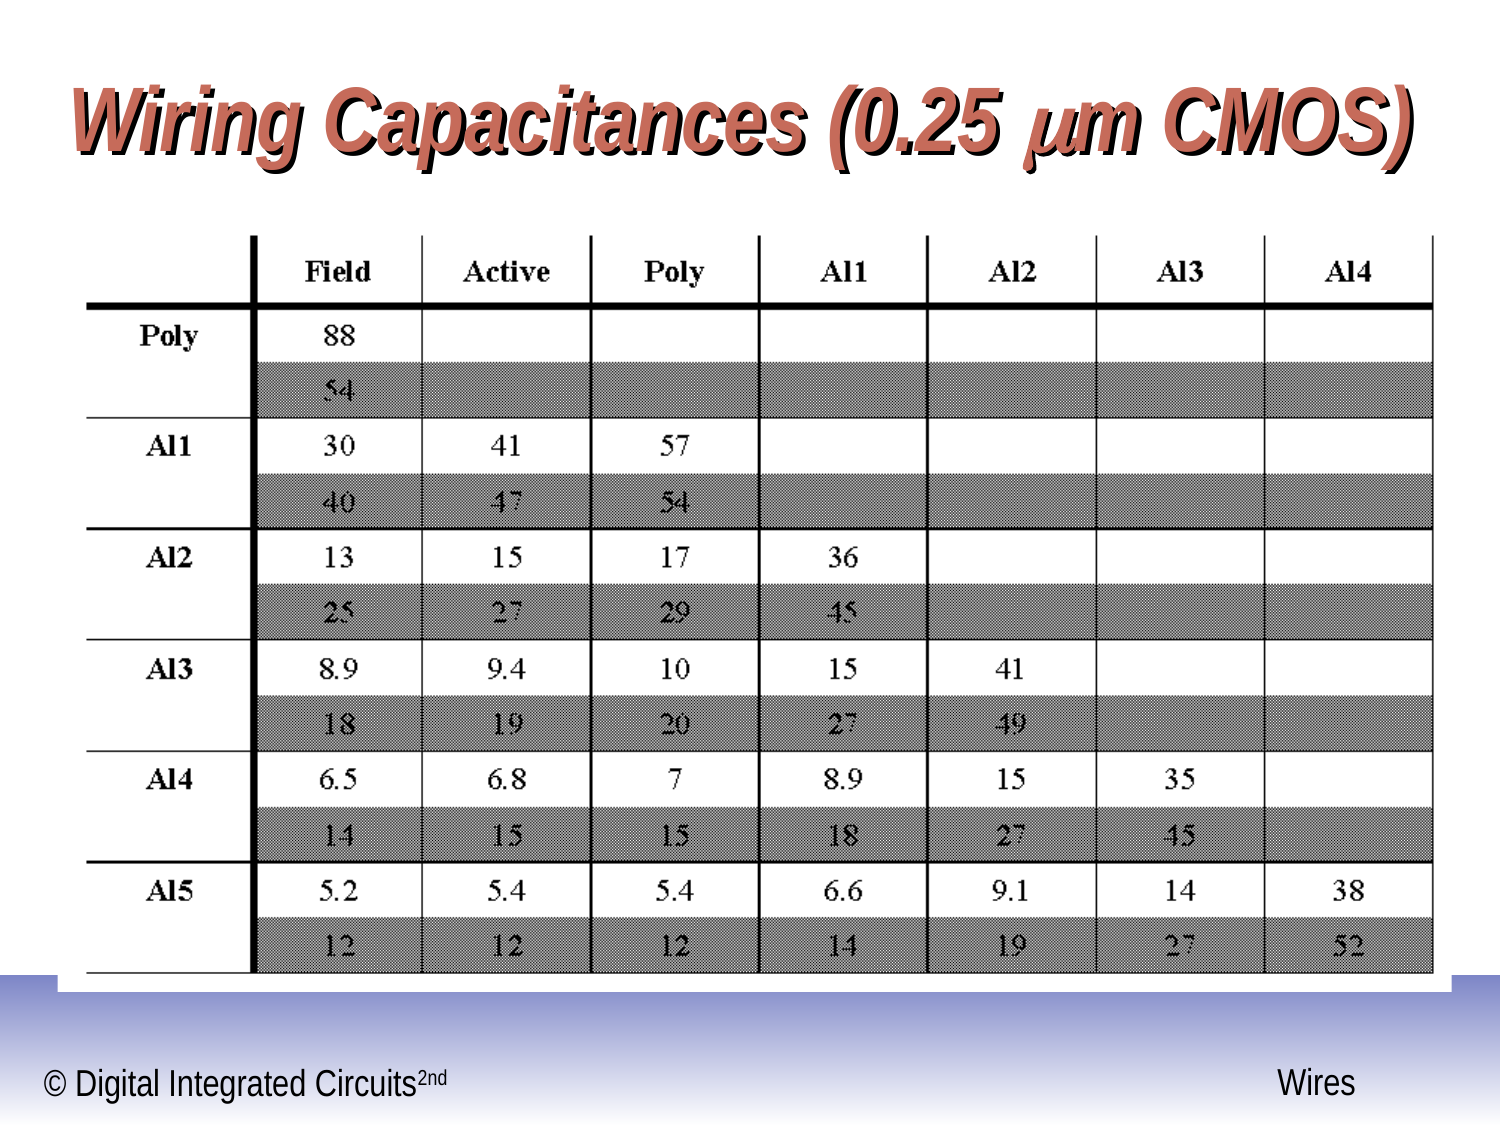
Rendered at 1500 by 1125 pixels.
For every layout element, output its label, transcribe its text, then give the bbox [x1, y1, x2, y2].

title Wiring Capacitances (0.25 m CMOS) [53, 51, 1446, 177]
picture [57, 218, 1452, 992]
